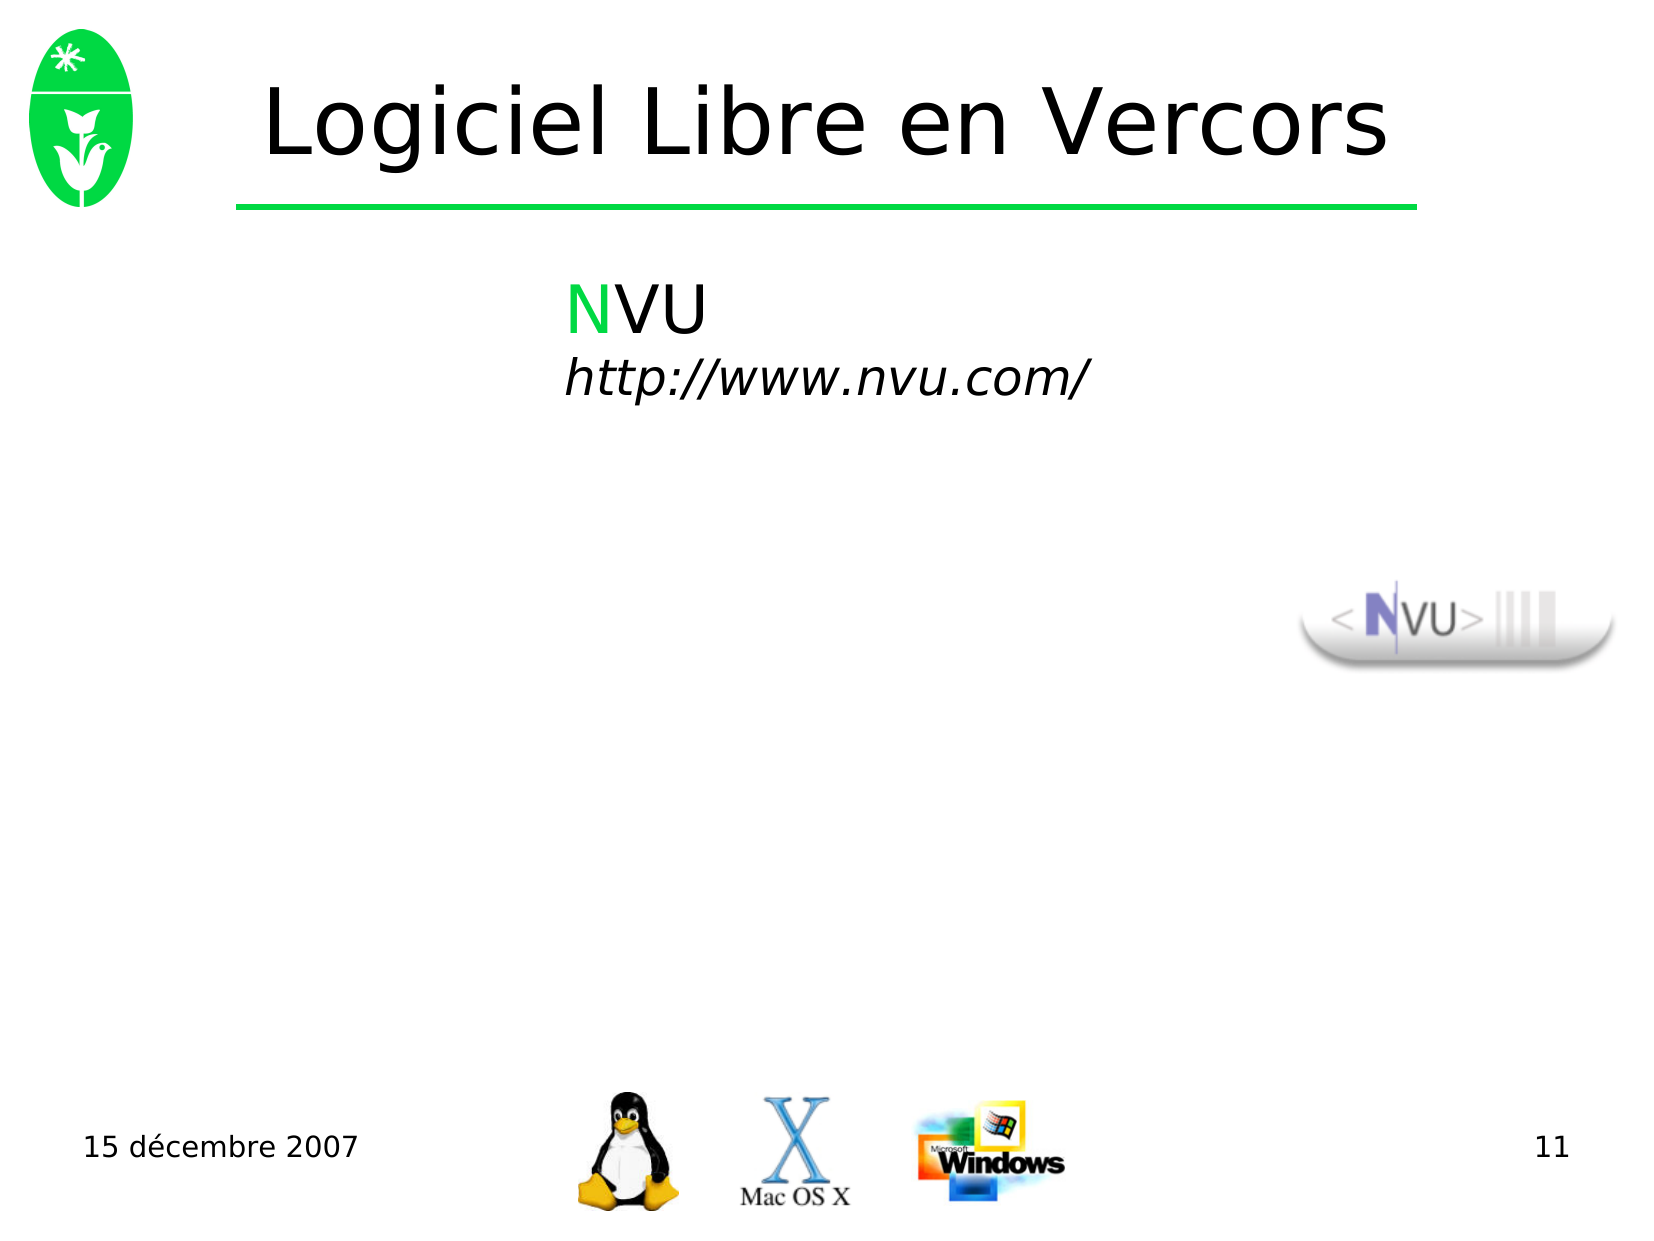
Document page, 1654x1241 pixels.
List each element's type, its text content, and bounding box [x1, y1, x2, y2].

picture [29, 29, 133, 207]
picture [1288, 560, 1625, 680]
text_box NVU http://www.nvu.com/ [549, 264, 1104, 415]
title Logiciel Libre en Vercors [177, 4, 1477, 241]
picture [903, 1092, 1076, 1211]
picture [726, 1092, 866, 1211]
picture [578, 1092, 679, 1211]
